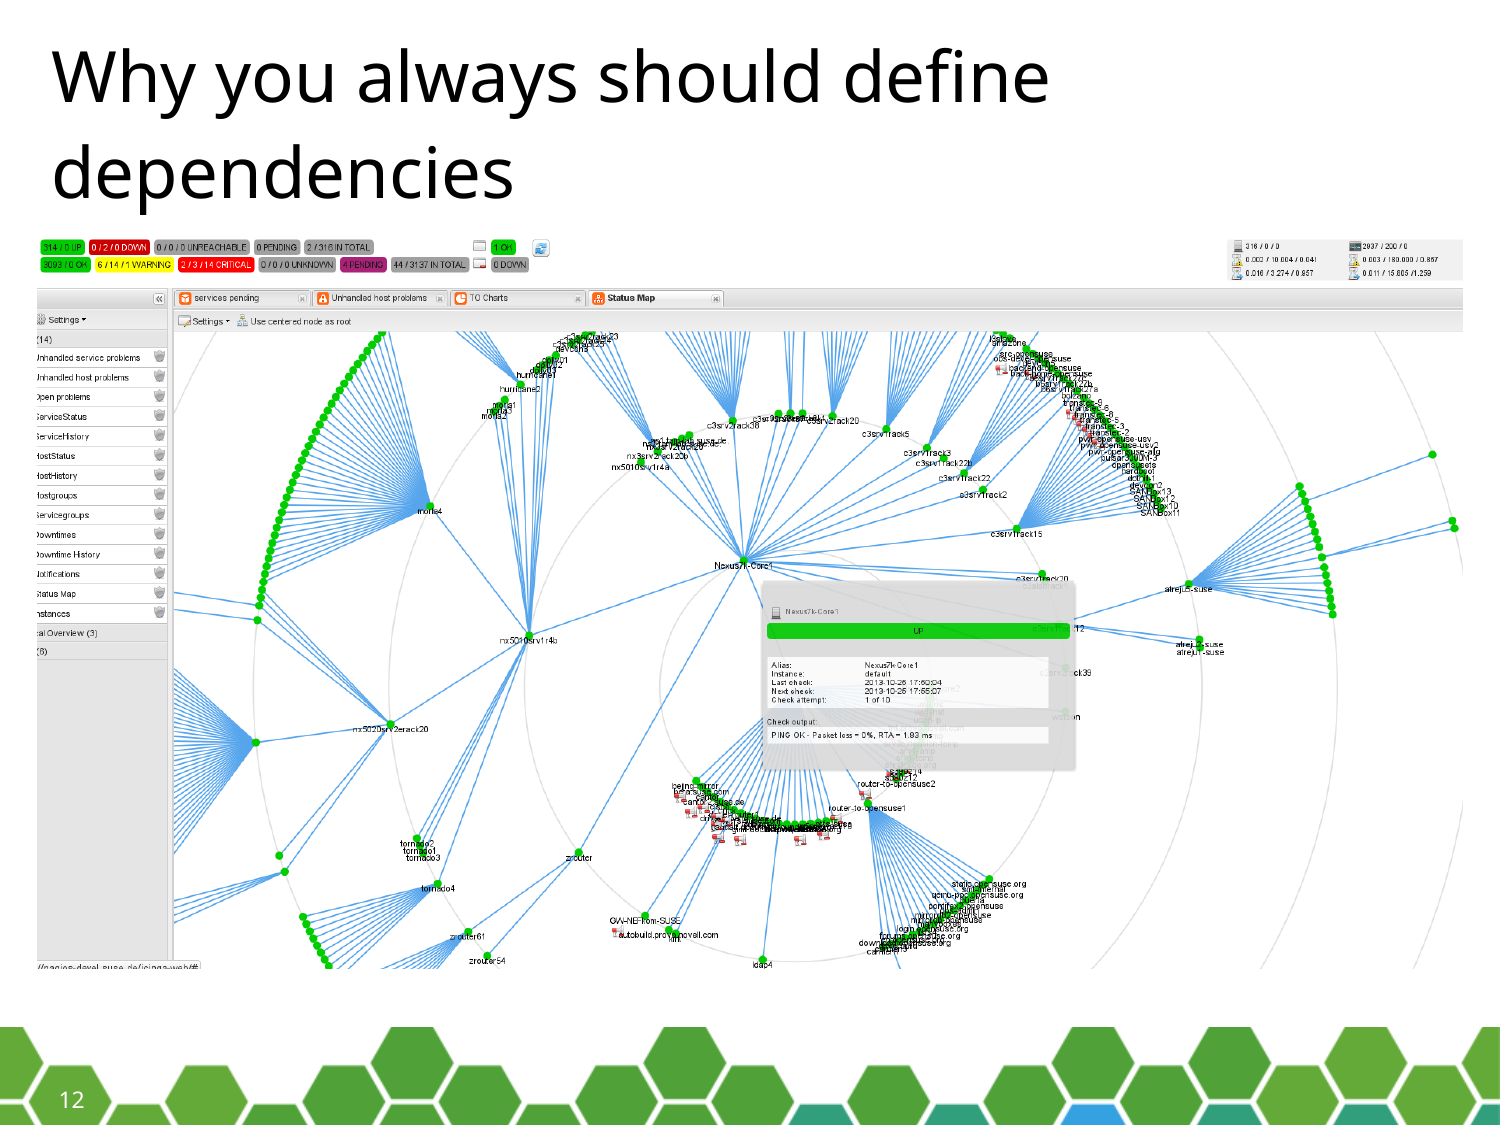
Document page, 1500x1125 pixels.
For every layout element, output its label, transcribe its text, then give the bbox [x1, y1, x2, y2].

title Why you always should define dependencies [51, 41, 1475, 204]
picture [37, 232, 1463, 969]
picture [0, 1027, 1500, 1125]
